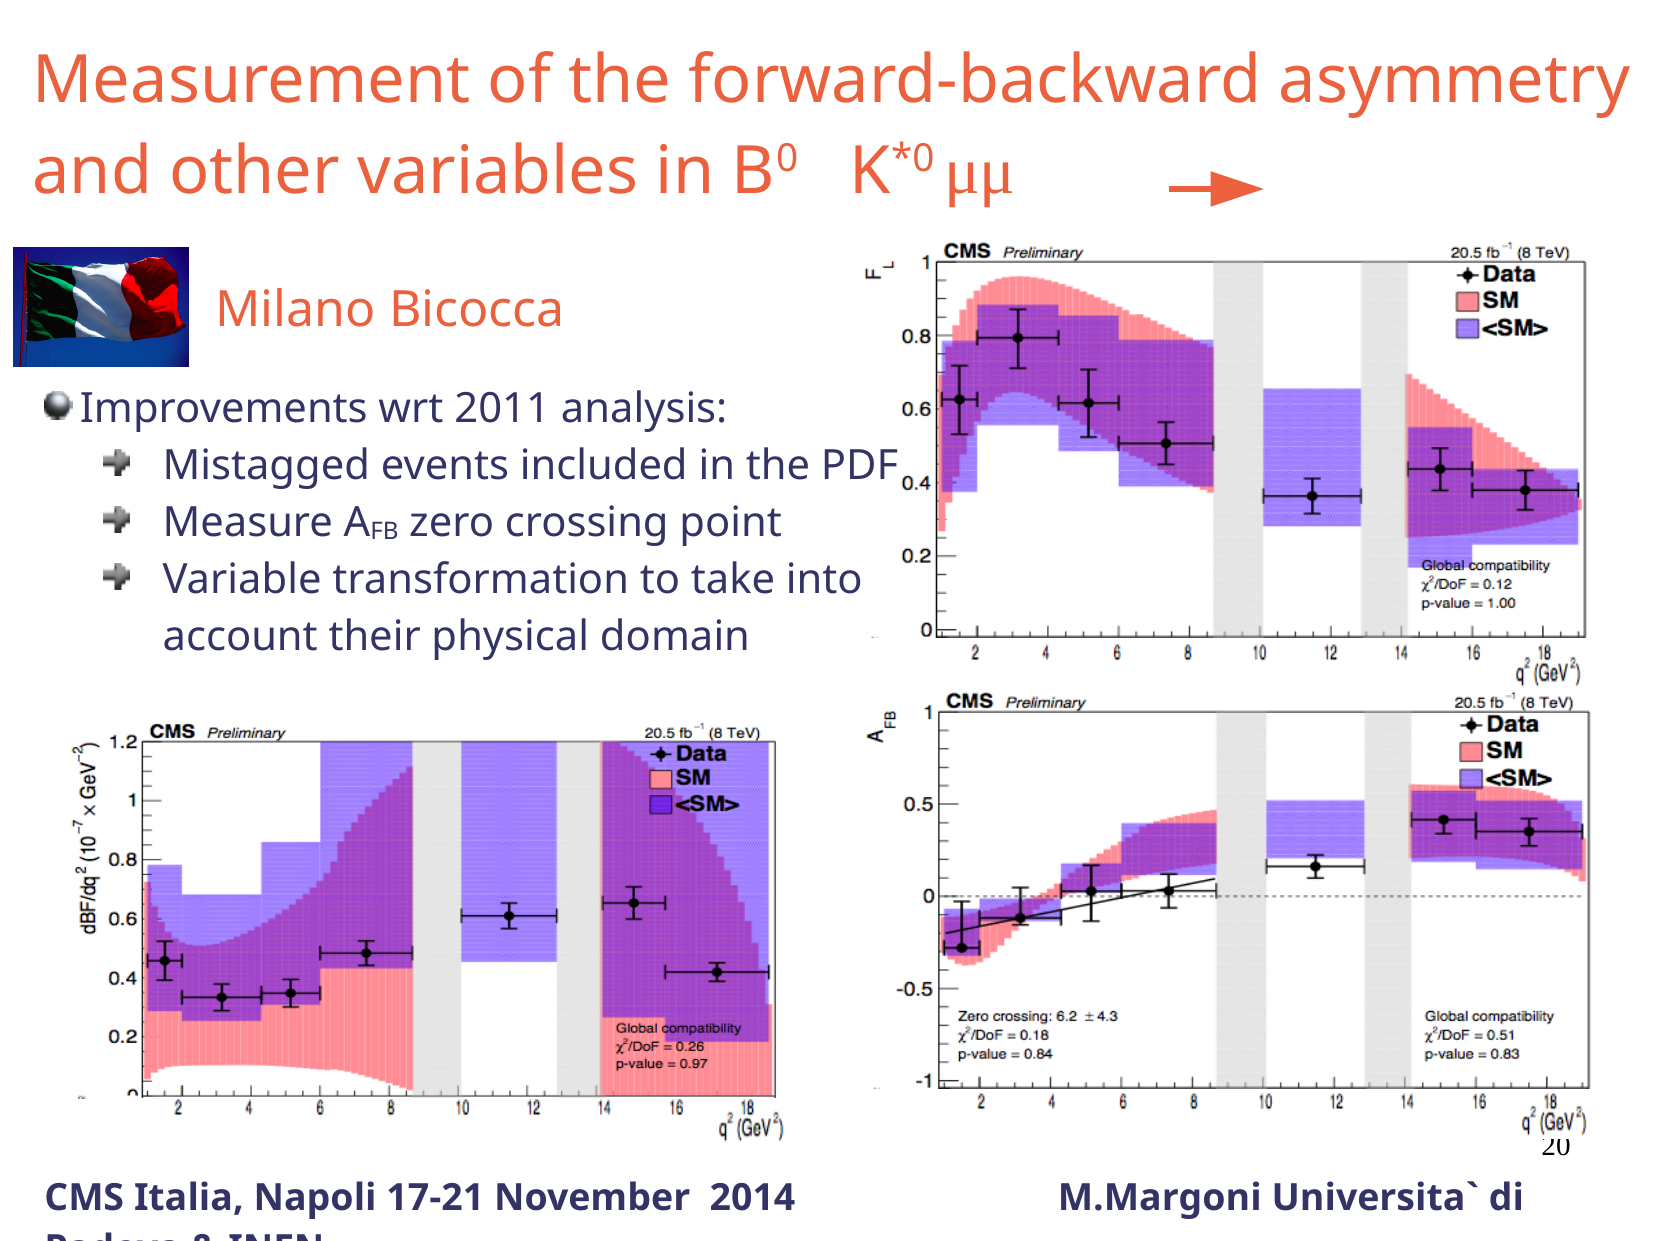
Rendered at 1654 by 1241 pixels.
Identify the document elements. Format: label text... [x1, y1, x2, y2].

picture [944, 1092, 1589, 1139]
text_box Measurement of the forward-backward asymmetry and other variables in B0 K*0 μμ [17, 23, 1654, 238]
text_box Milano Bicocca [200, 265, 686, 358]
picture [59, 722, 789, 1145]
picture [13, 247, 189, 367]
picture [857, 643, 1607, 1089]
text_box CMS Italia, Napoli 17-21 November 2014 M.Margoni Universita` di Padova & INFN [29, 1163, 1625, 1237]
text_box Improvements wrt 2011 analysis: Mistagged events included in the PDF Measure AFB zero crossing point Variable transformation to take into account their physical domain [29, 312, 928, 722]
picture [848, 219, 1607, 638]
